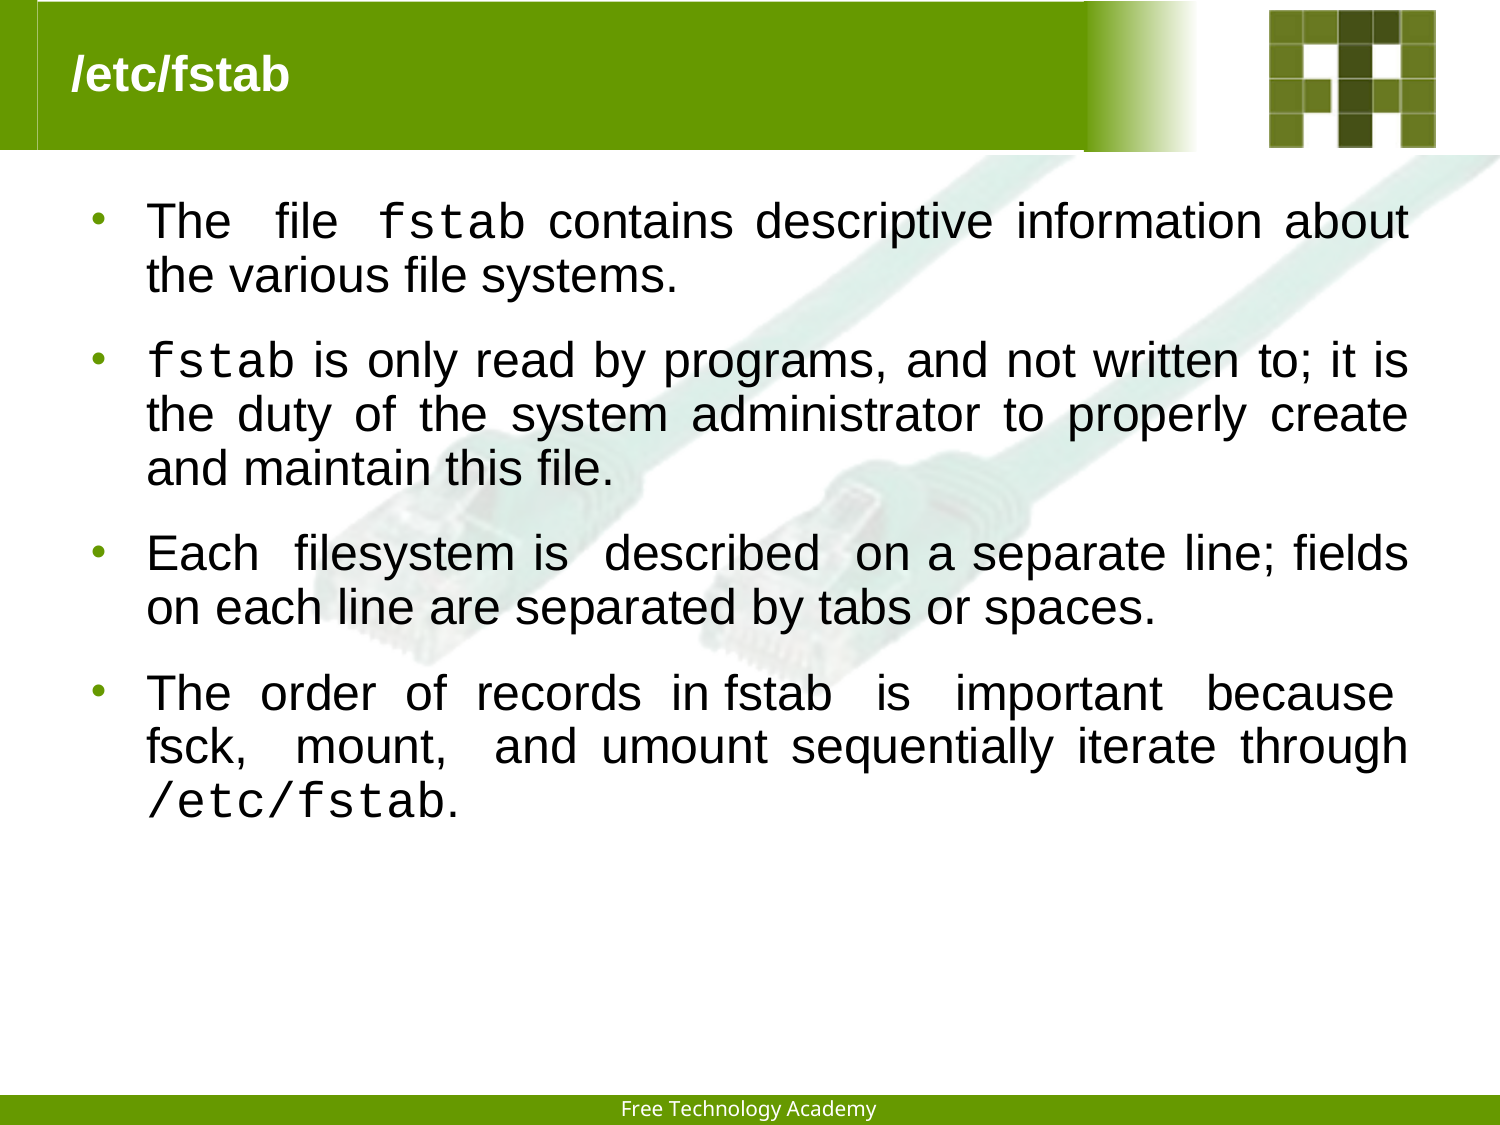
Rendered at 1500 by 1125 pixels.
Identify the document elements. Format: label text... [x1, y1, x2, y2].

title /etc/fstab [56, 1, 1107, 152]
list The file fstab contains descriptive information about the various file systems. fstab is only read by programs, and not written to; it is the duty of the system administrator to properly create and maintain this file. Each filesystem is described on a separate line; fields on each line are separated by tabs or spaces. The order of records in fstab is important because fsck, mount, and umount sequentially iterate through /etc/fstab. [75, 187, 1426, 1065]
picture [1269, 10, 1436, 148]
